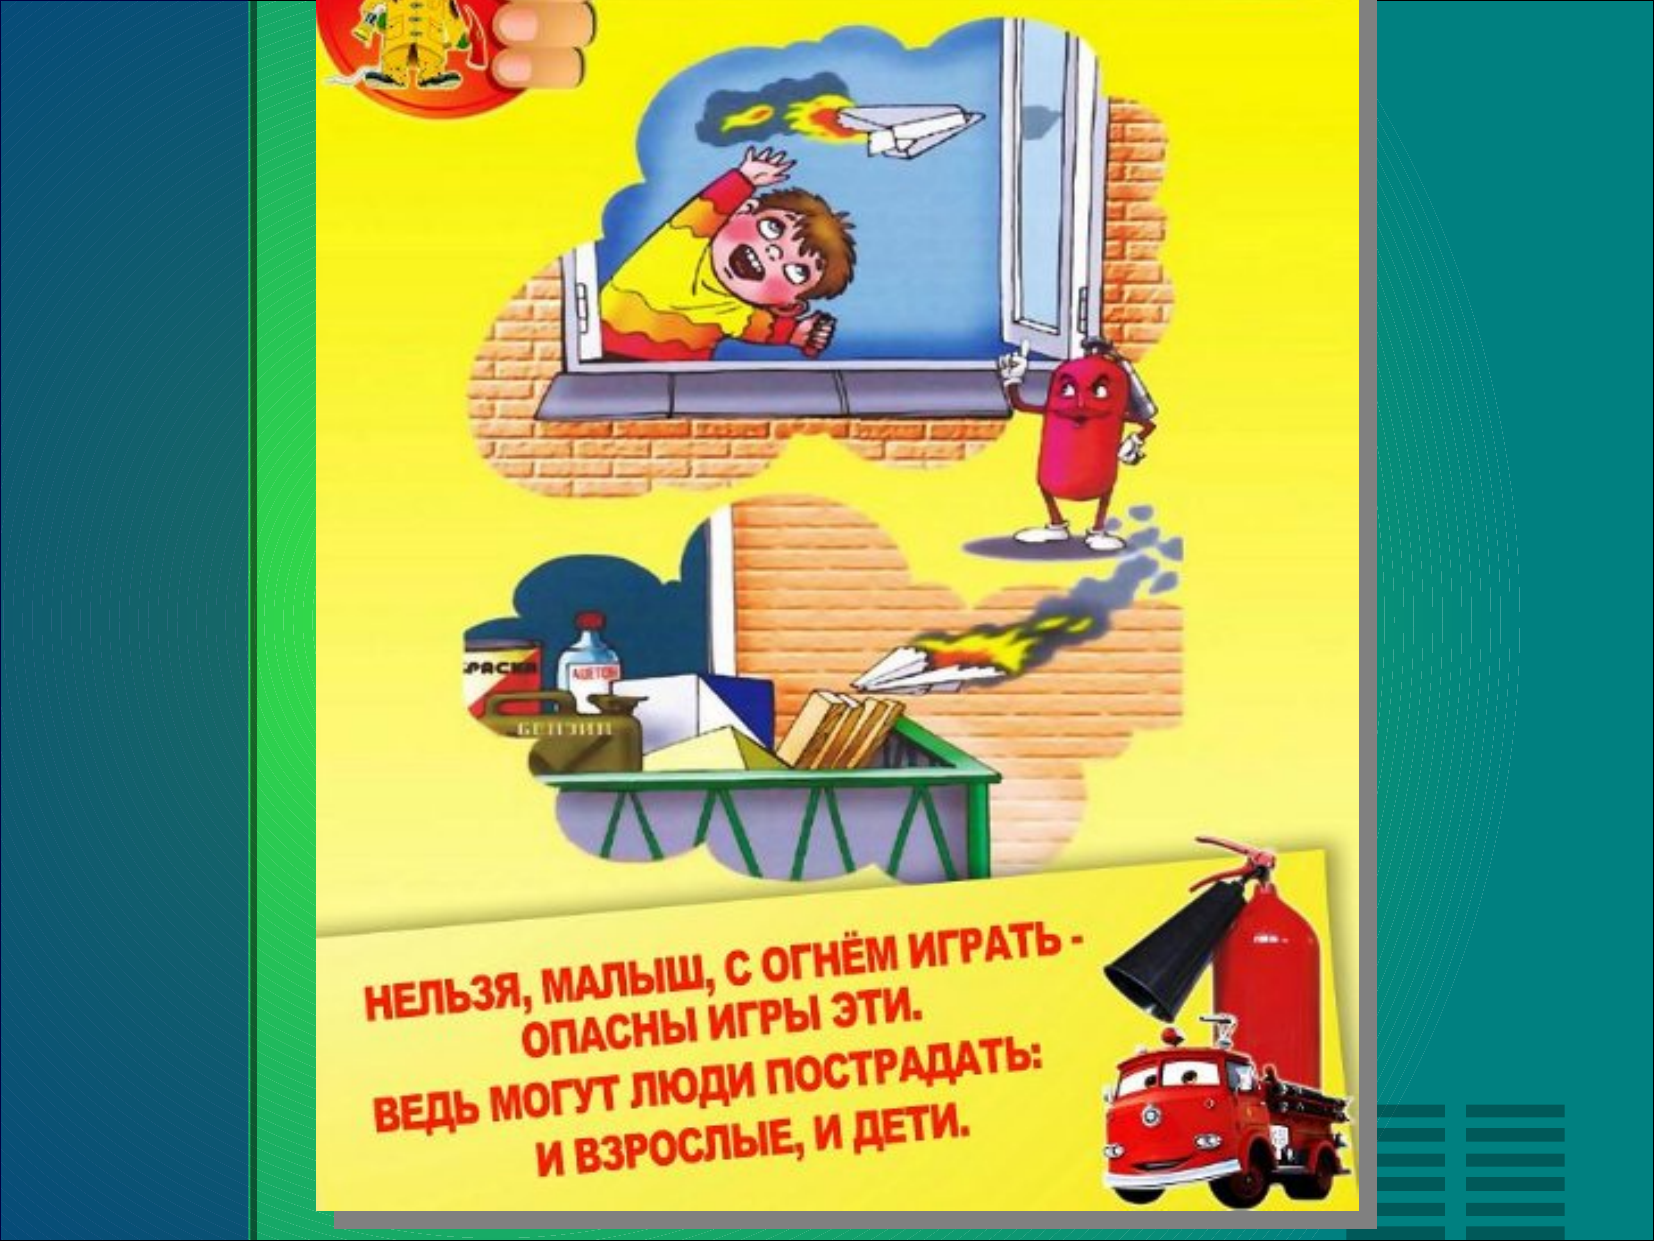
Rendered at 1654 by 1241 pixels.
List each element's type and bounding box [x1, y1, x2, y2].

picture [316, 0, 1359, 1211]
